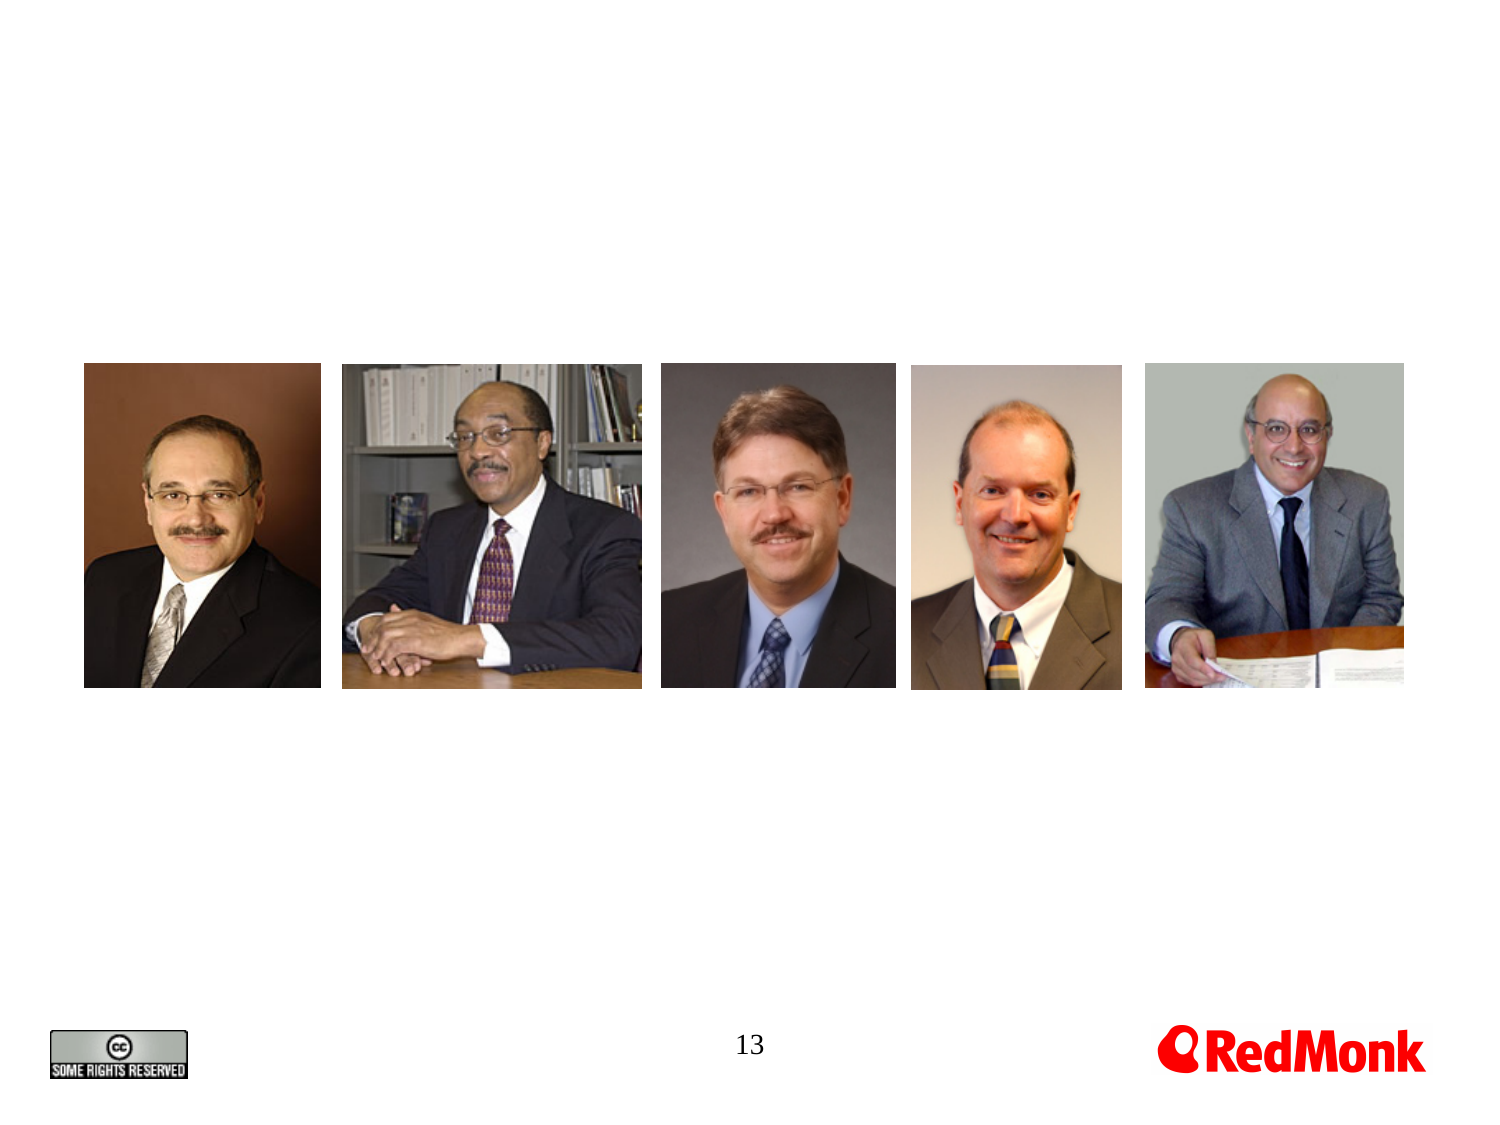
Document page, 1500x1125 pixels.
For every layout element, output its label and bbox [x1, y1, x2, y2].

picture [342, 364, 642, 689]
picture [661, 363, 896, 688]
picture [50, 1030, 188, 1079]
picture [1151, 1023, 1433, 1075]
picture [1145, 363, 1404, 688]
picture [911, 365, 1122, 690]
picture [84, 363, 321, 688]
